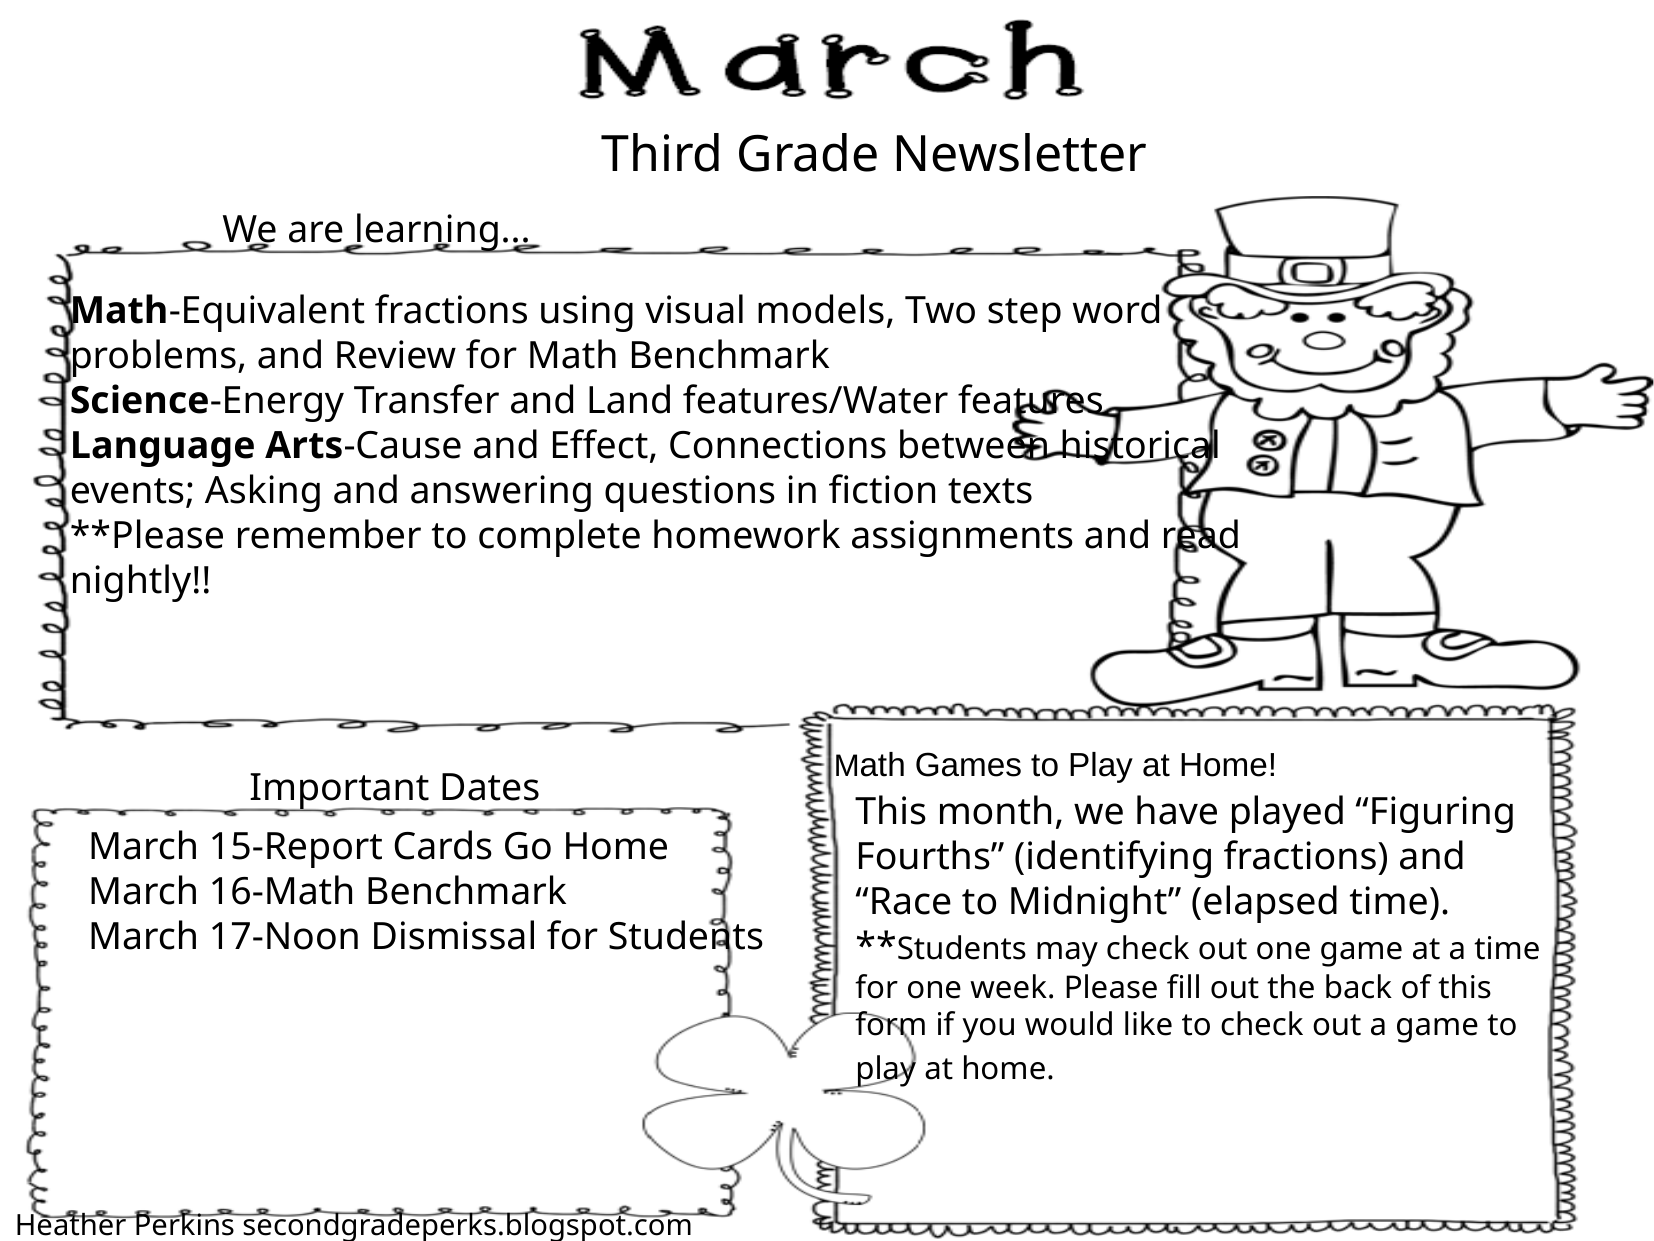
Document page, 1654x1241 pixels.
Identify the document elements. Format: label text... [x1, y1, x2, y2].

picture [0, 791, 1654, 1198]
text_box Math-Equivalent fractions using visual models, Two step word problems, and Review for Math Benchmark Science-Energy Transfer and Land features/Water features Language Arts-Cause and Effect, Connections between historical events; Asking and answering questions in fiction texts **Please remember to complete homework assignments and read nightly!! [55, 278, 1323, 755]
text_box Third Grade Newsletter [586, 113, 1163, 189]
picture [0, 0, 1654, 755]
text_box Important Dates [0, 755, 840, 816]
text_box Math Games to Play at Home! [793, 735, 1654, 791]
text_box We are learning... [0, 197, 1011, 258]
text_box This month, we have played “Figuring Fourths” (identifying fractions) and “Race to Midnight” (elapsed time). **Students may check out one game at a time for one week. Please fill out the back of this form if you would like to check out a game to play at home. [840, 779, 1576, 1140]
text_box March 15-Report Cards Go Home March 16-Math Benchmark March 17-Noon Dismissal for Students [73, 814, 809, 965]
text_box Heather Perkins secondgradeperks.blogspot.com [0, 1198, 1654, 1241]
